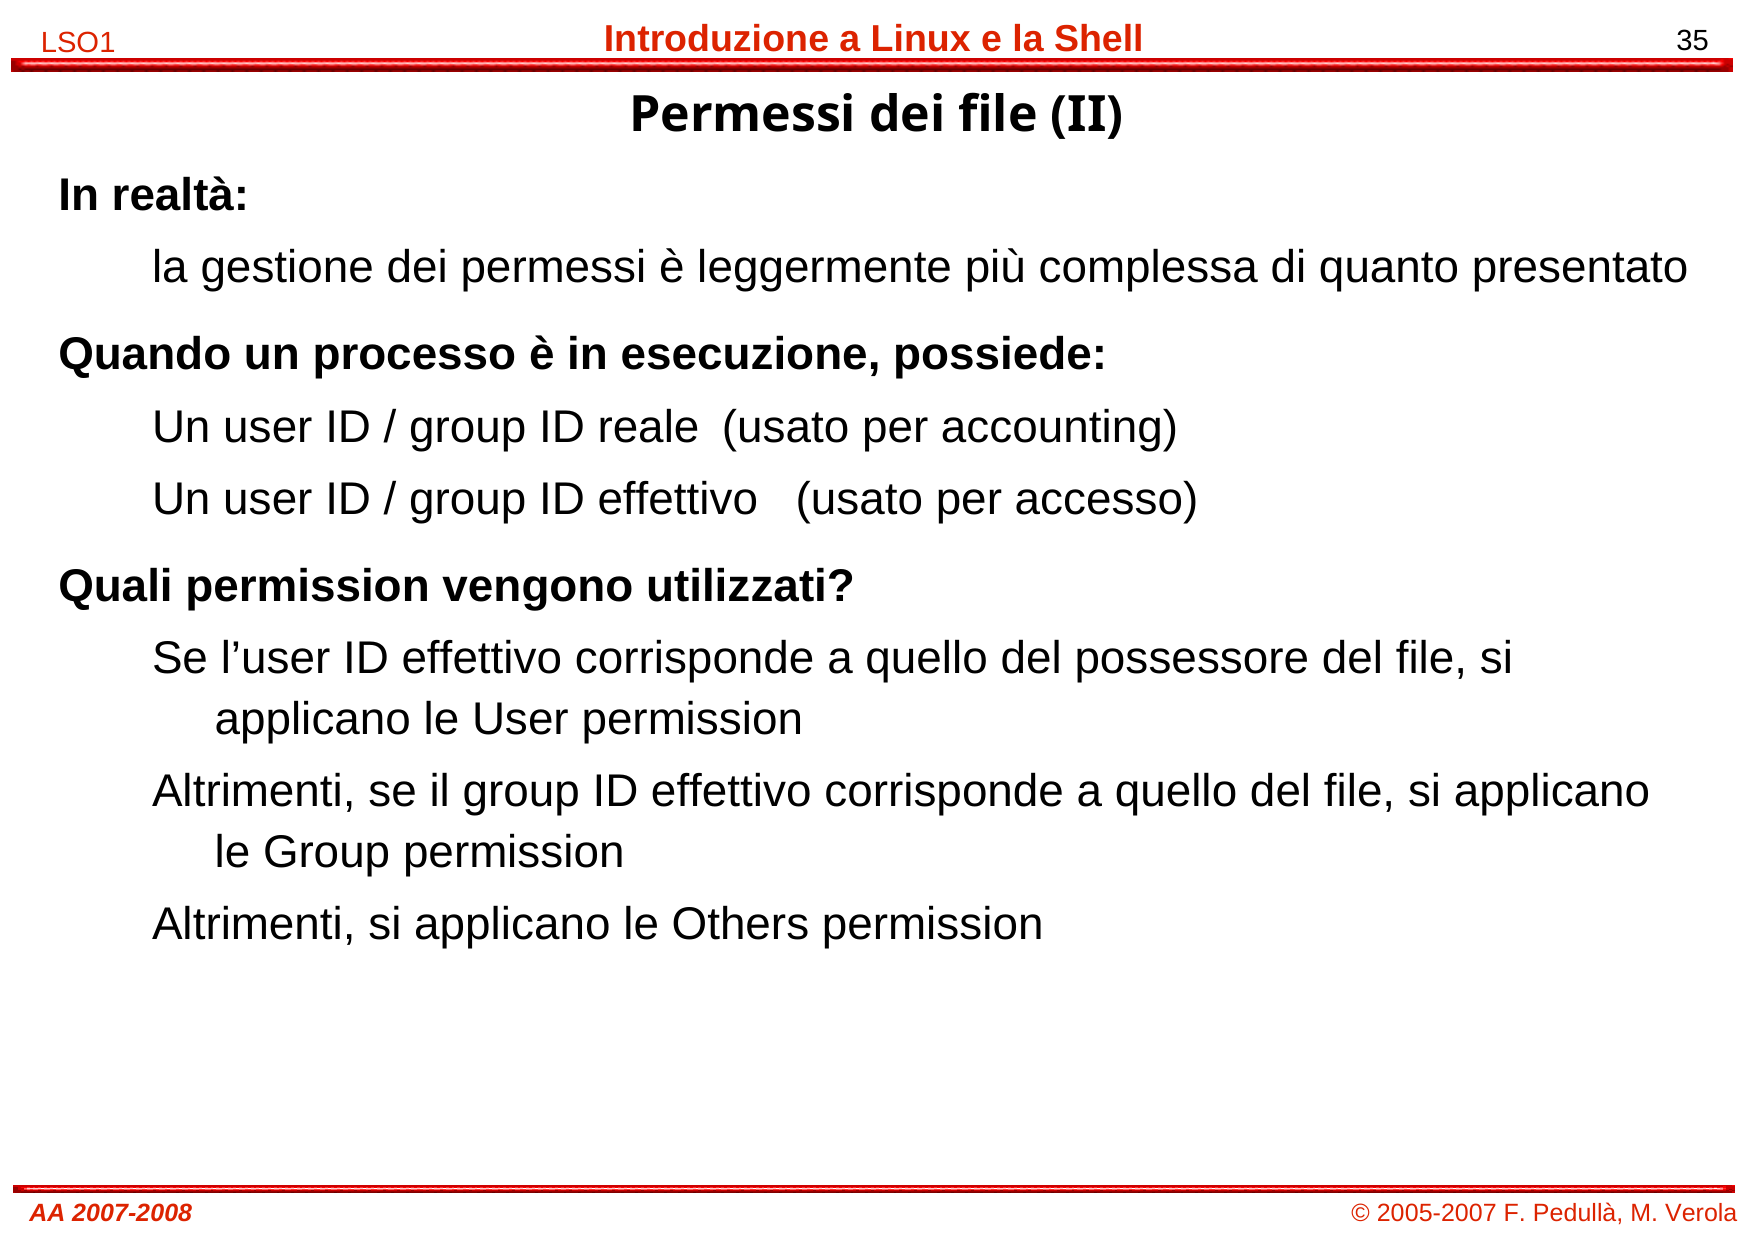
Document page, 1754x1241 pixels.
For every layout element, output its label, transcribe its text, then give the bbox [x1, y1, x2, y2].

list In realtà: la gestione dei permessi è leggermente più complessa di quanto presentato Quando un processo è in esecuzione, possiede: Un user ID / group ID reale (usato per accounting) Un user ID / group ID effettivo (usato per accesso) Quali permission vengono utilizzati? Se l’user ID effettivo corrisponde a quello del possessore del file, si applicano le User permission Altrimenti, se il group ID effettivo corrisponde a quello del file, si applicano le Group permission Altrimenti, si applicano le Others permission [58, 165, 1696, 1150]
picture [13, 1185, 1735, 1193]
title Permessi dei file (II) [592, 59, 1161, 165]
picture [11, 58, 1733, 72]
